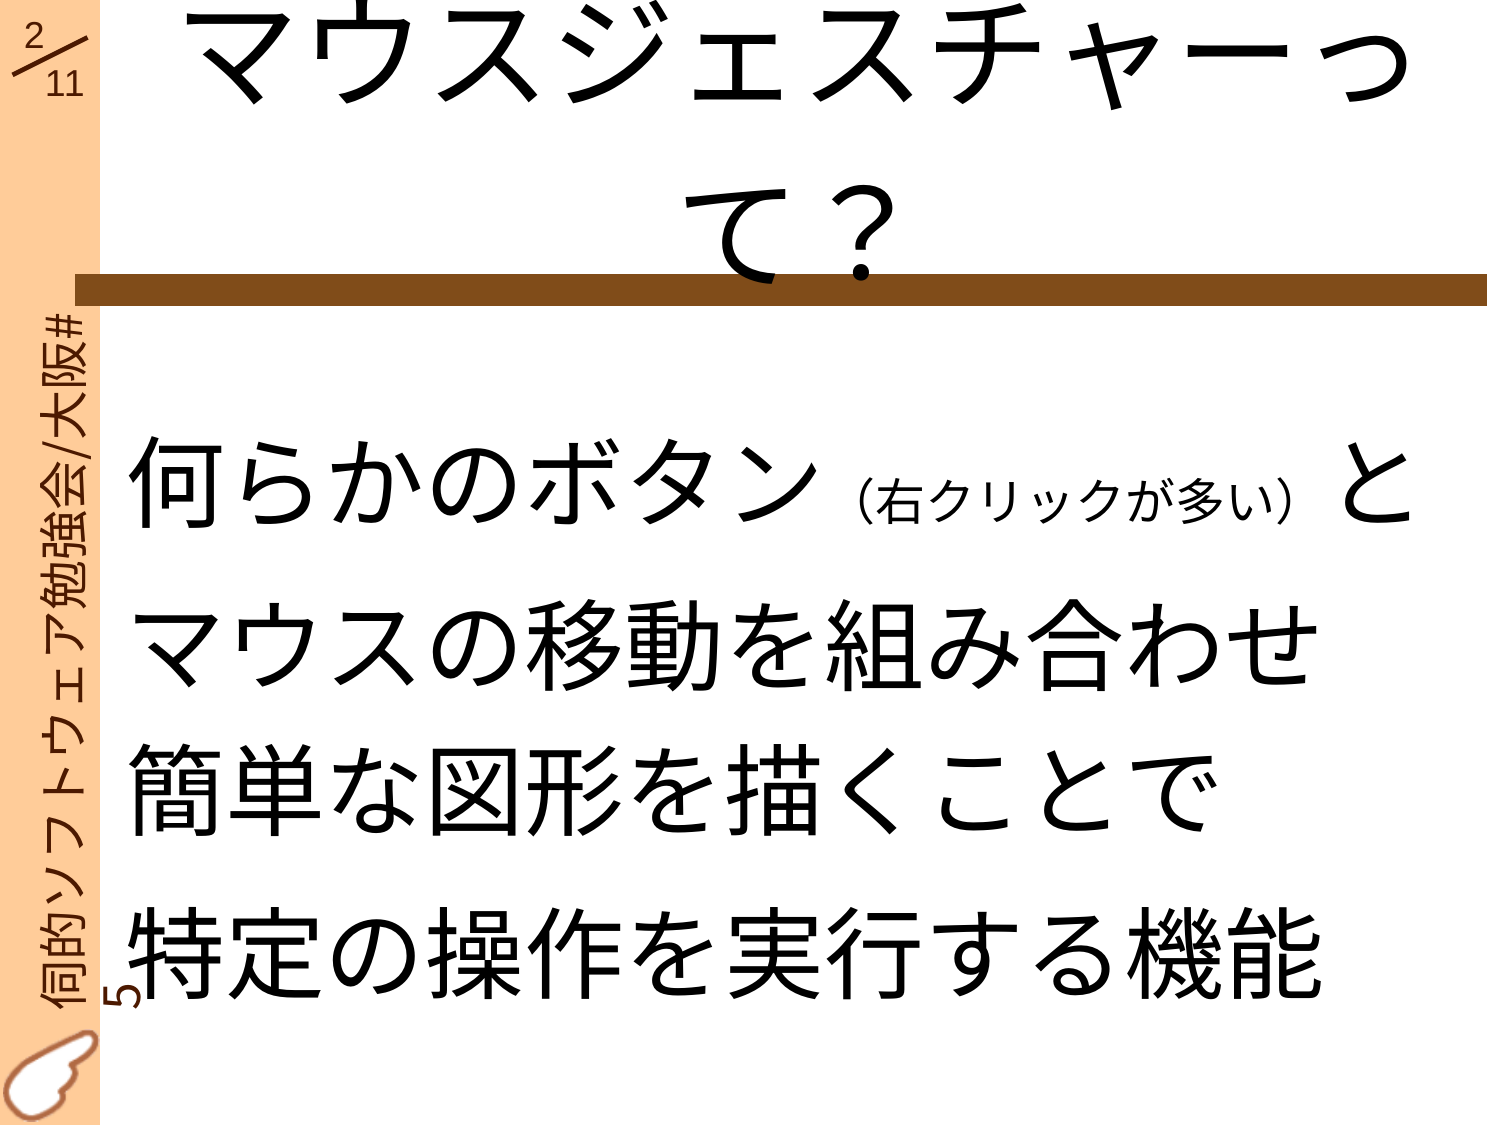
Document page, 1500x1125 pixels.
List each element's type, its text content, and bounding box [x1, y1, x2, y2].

picture [3, 1029, 100, 1122]
title マウスジェスチャーって？ [125, 35, 1476, 236]
subtitle 何らかのボタン（右クリックが多い）と マウスの移動を組み合わせ 簡単な図形を描くことで 特定の操作を実行する機能 [125, 342, 1476, 1083]
